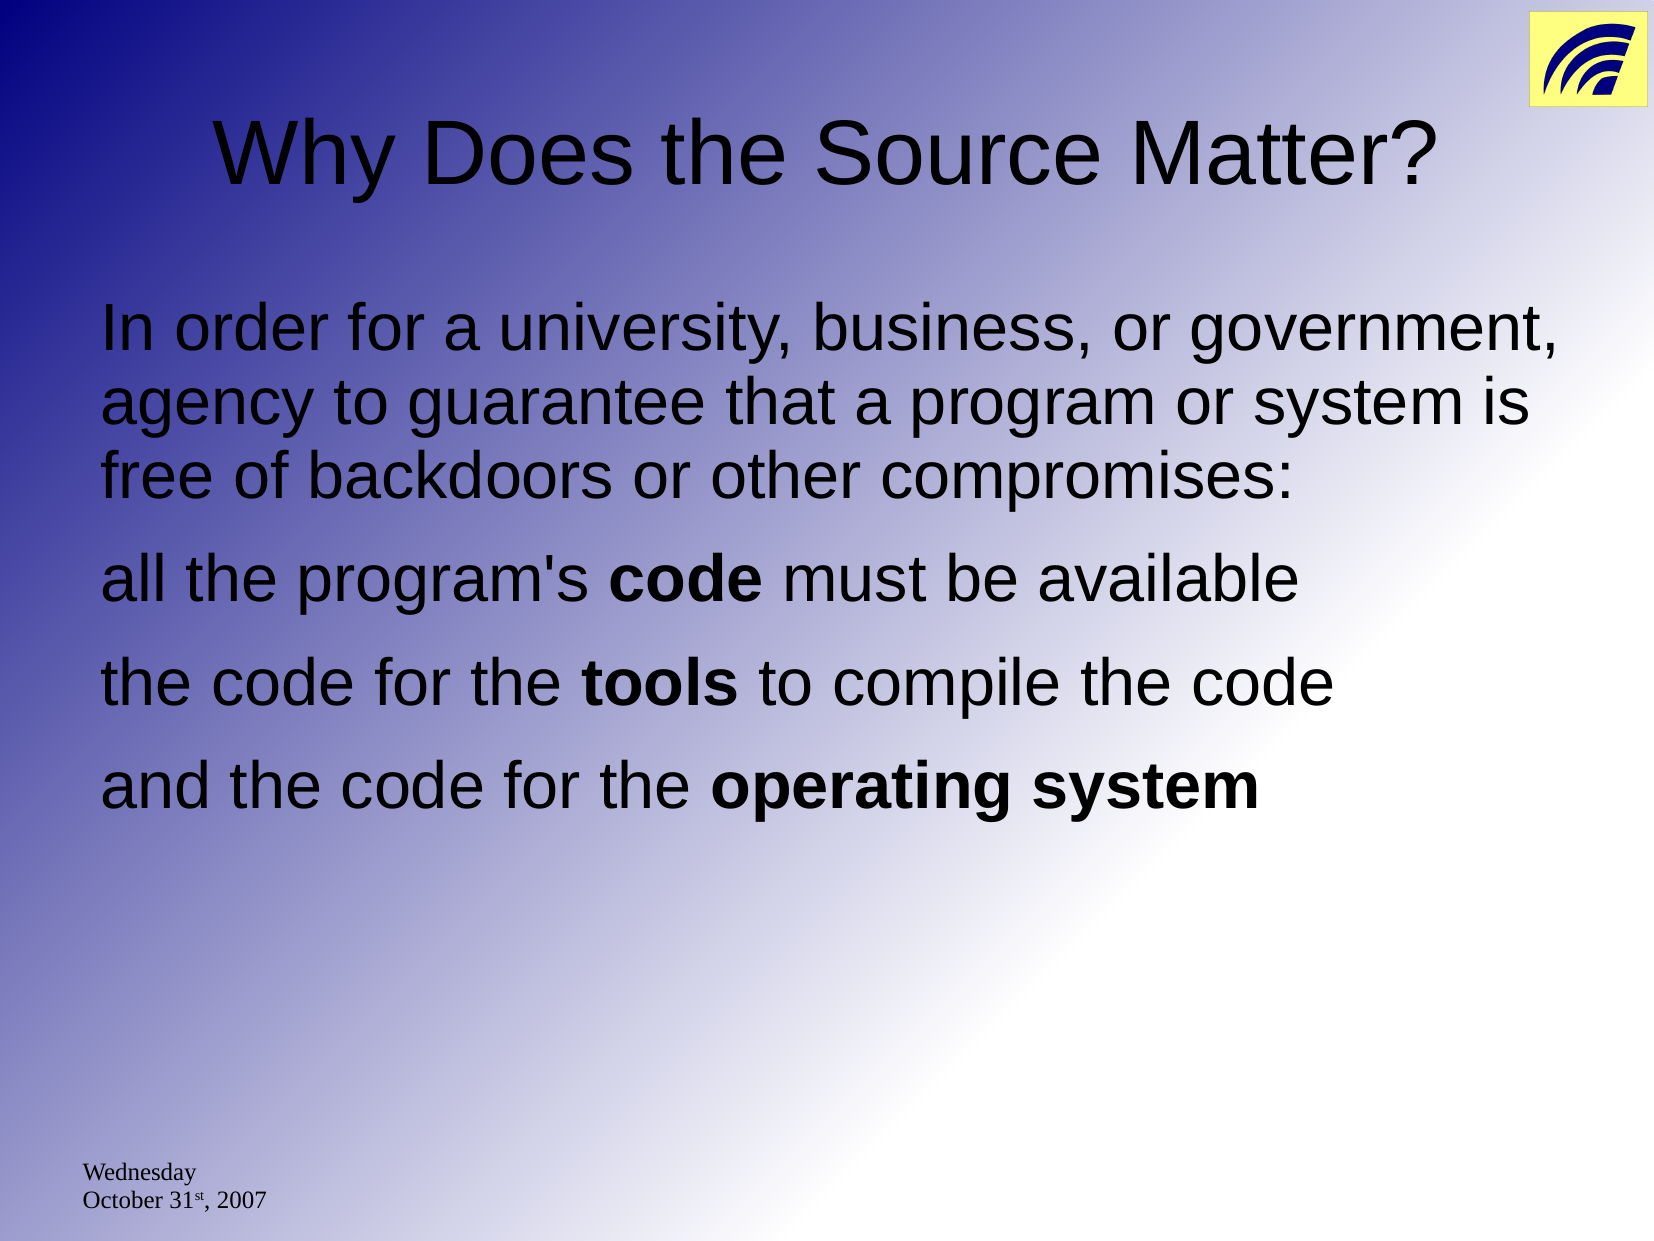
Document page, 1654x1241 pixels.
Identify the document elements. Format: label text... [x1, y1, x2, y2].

picture [1529, 11, 1648, 107]
title Why Does the Source Matter? [82, 56, 1571, 250]
list In order for a university, business, or government, agency to guarantee that a program or system is free of backdoors or other compromises: all the program's code must be available the code for the tools to compile the code and the code for the operating system [82, 290, 1571, 1094]
